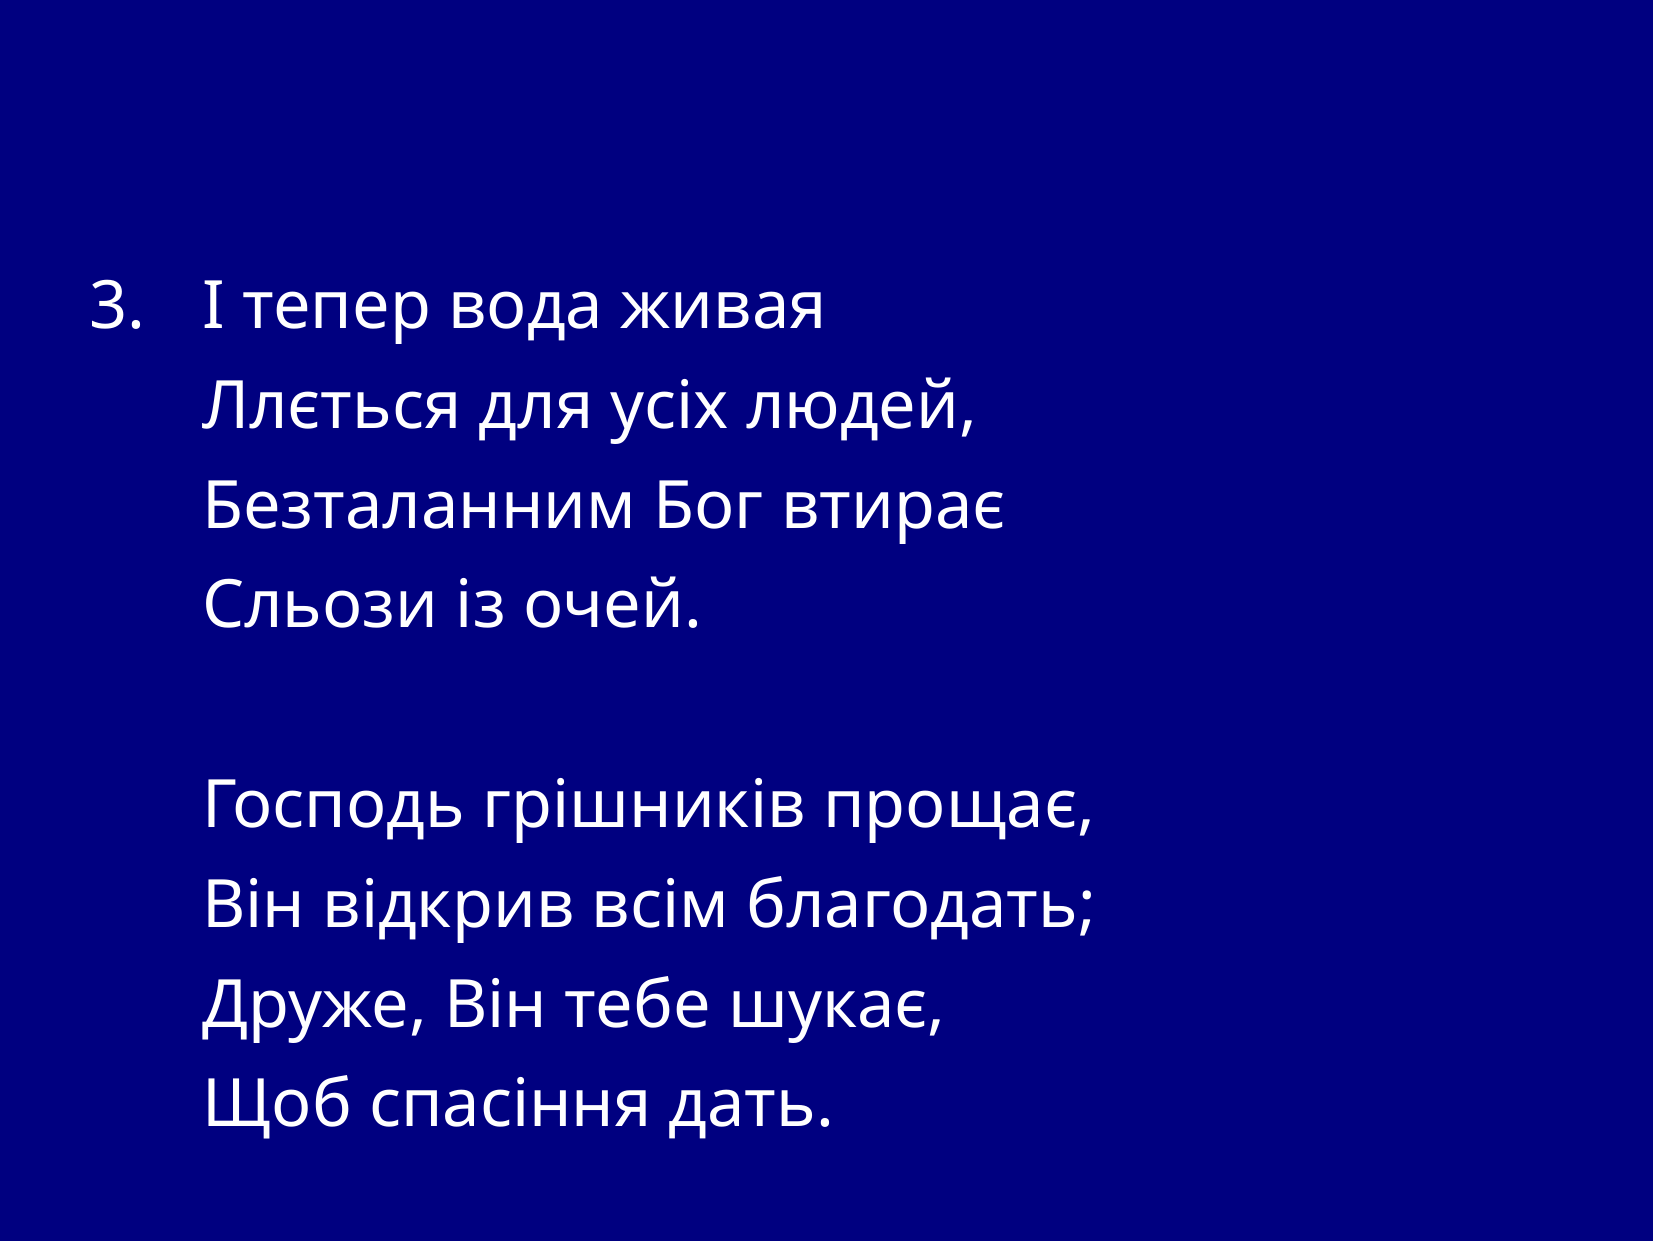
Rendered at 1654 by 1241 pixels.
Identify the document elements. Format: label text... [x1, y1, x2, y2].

text_box 3. І тепер вода живая Ллється для усіх людей, Безталанним Бог втирає Сльози із очей. Господь грішників прощає, Він відкрив всім благодать; Друже, Він тебе шукає, Щоб спасіння дать. [75, 150, 1576, 1163]
